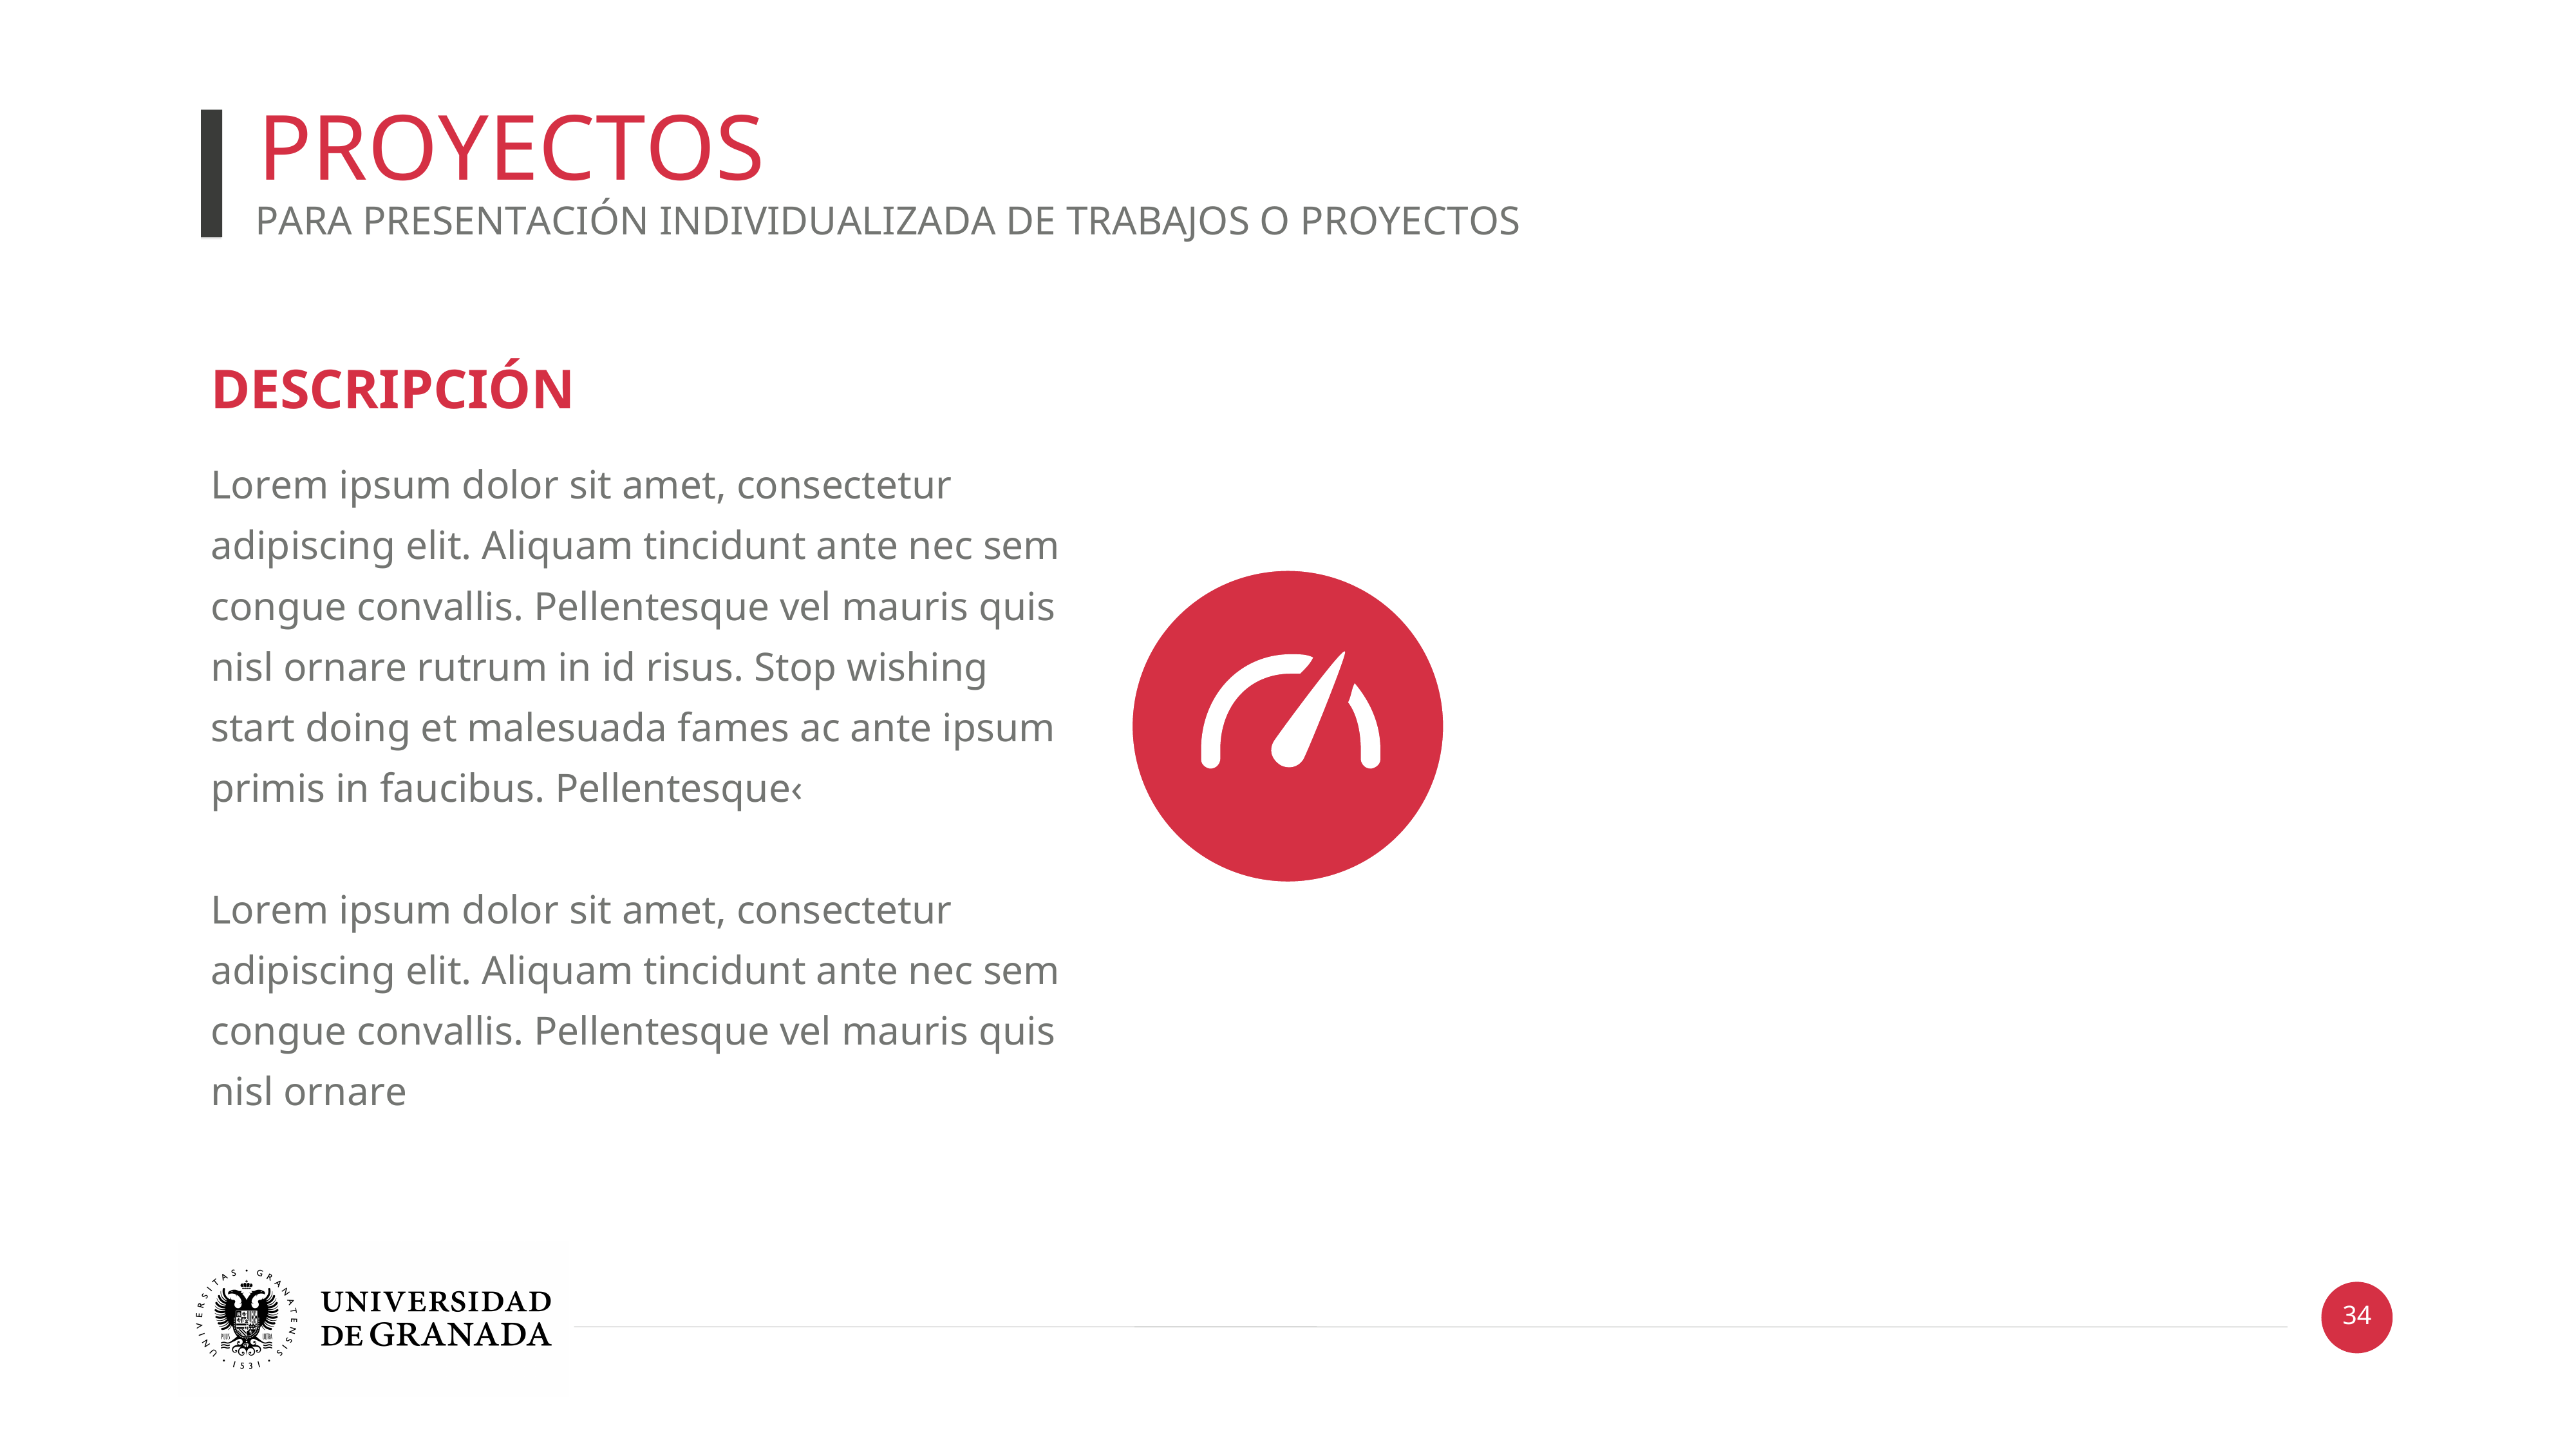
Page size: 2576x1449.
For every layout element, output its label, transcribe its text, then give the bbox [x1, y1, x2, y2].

text_box DESCRIPCIÓN [201, 341, 891, 434]
picture [178, 1241, 569, 1397]
text_box [1128, 567, 1447, 886]
text_box Lorem ipsum dolor sit amet, consectetur adipiscing elit. Aliquam tincidunt ante nec sem congue convallis. Pellentesque vel mauris quis nisl ornare rutrum in id risus. Stop wishing start doing et malesuada fames ac ante ipsum primis in faucibus. Pellentesque‹ Lorem ipsum dolor sit amet, consectetur adipiscing elit. Aliquam tincidunt ante nec sem congue convallis. Pellentesque vel mauris quis nisl ornare [201, 441, 1091, 1119]
text_box PROYECTOS [248, 85, 2402, 204]
text_box [201, 109, 223, 238]
text_box PARA PRESENTACIÓN INDIVIDUALIZADA DE TRABAJOS O PROYECTOS [245, 191, 2400, 248]
text_box <número> [2308, 1278, 2407, 1356]
